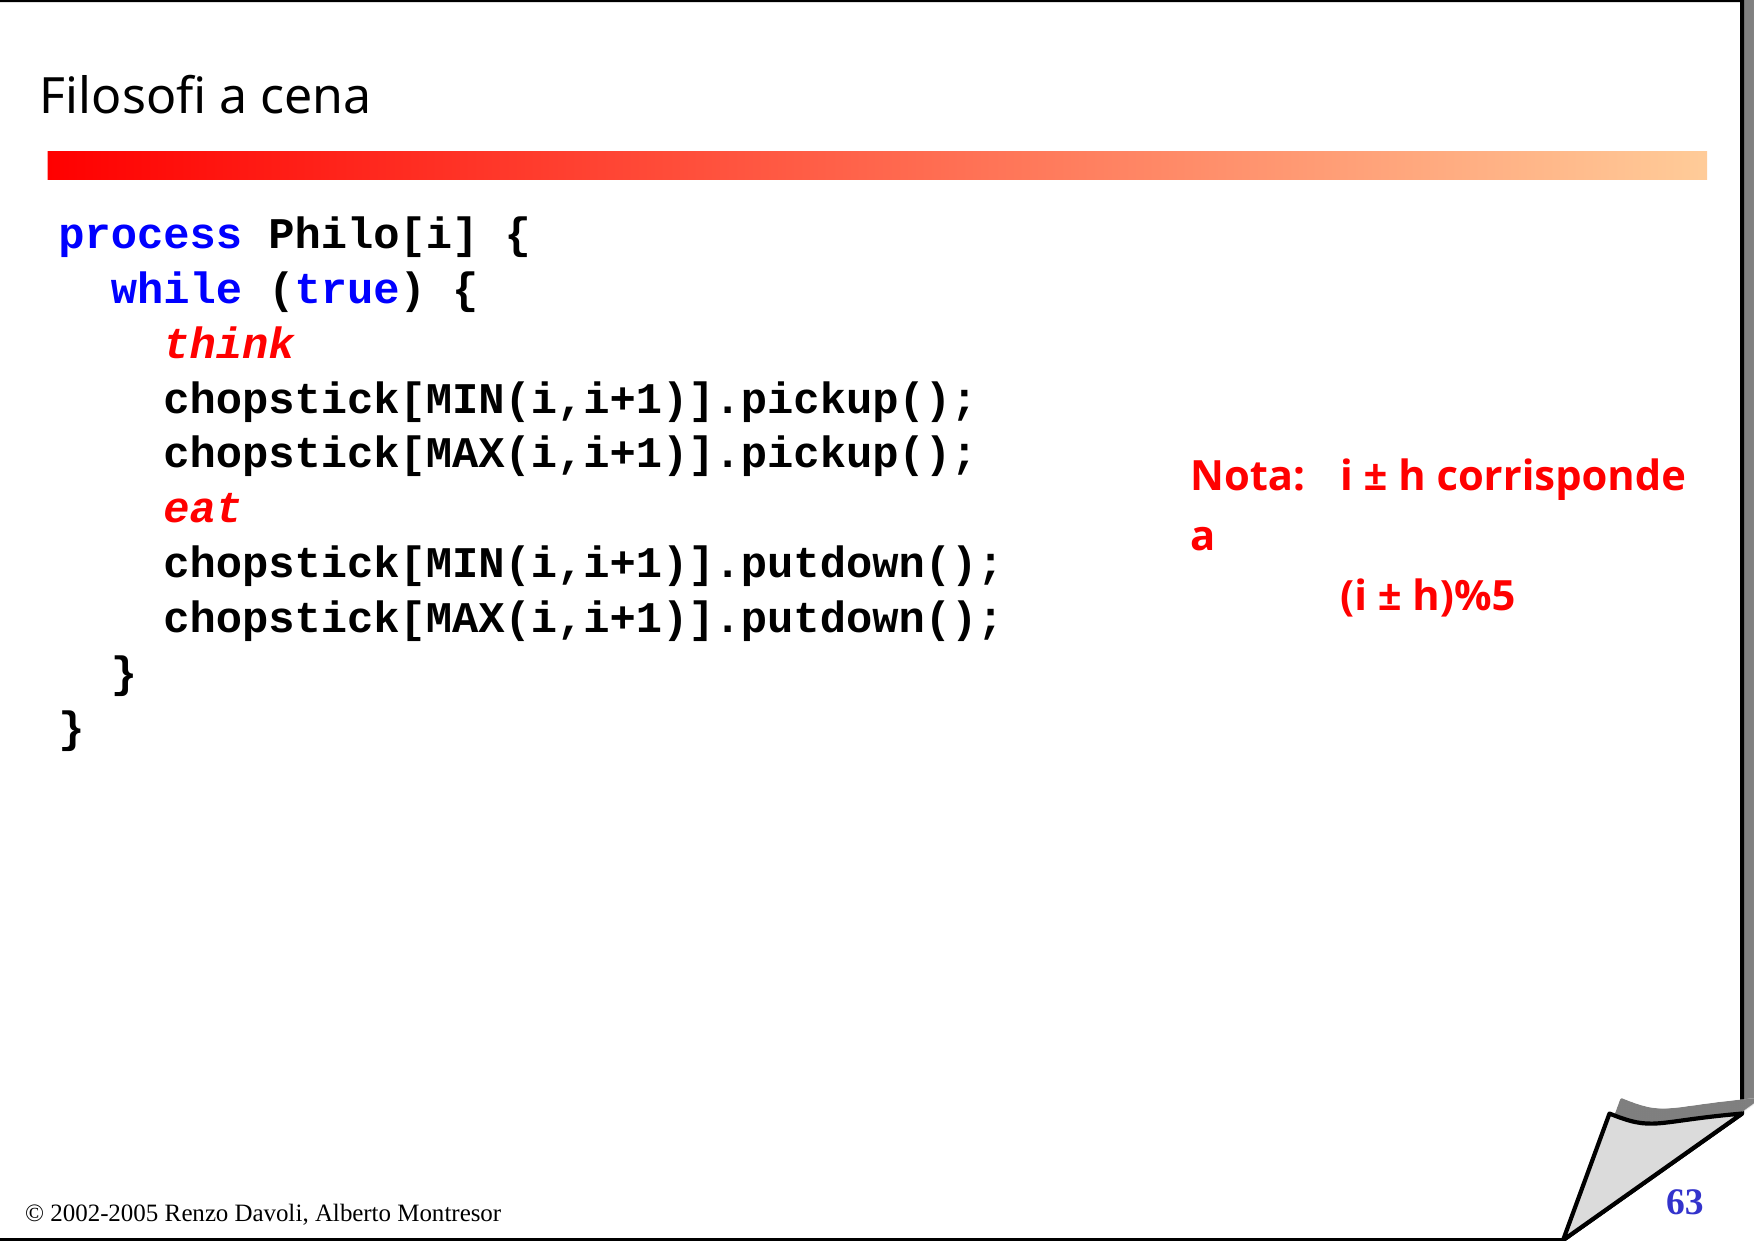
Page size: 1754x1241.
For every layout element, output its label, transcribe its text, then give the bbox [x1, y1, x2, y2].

list process Philo[i] { while (true) { think chopstick[MIN(i,i+1)].pickup(); chopstick[MAX(i,i+1)].pickup(); eat chopstick[MIN(i,i+1)].putdown(); chopstick[MAX(i,i+1)].putdown(); } } [58, 206, 1696, 815]
text_box Nota: i ± h corrisponde a (i ± h)%5 [1190, 442, 1692, 628]
title Filosofi a cena [39, 49, 1713, 144]
